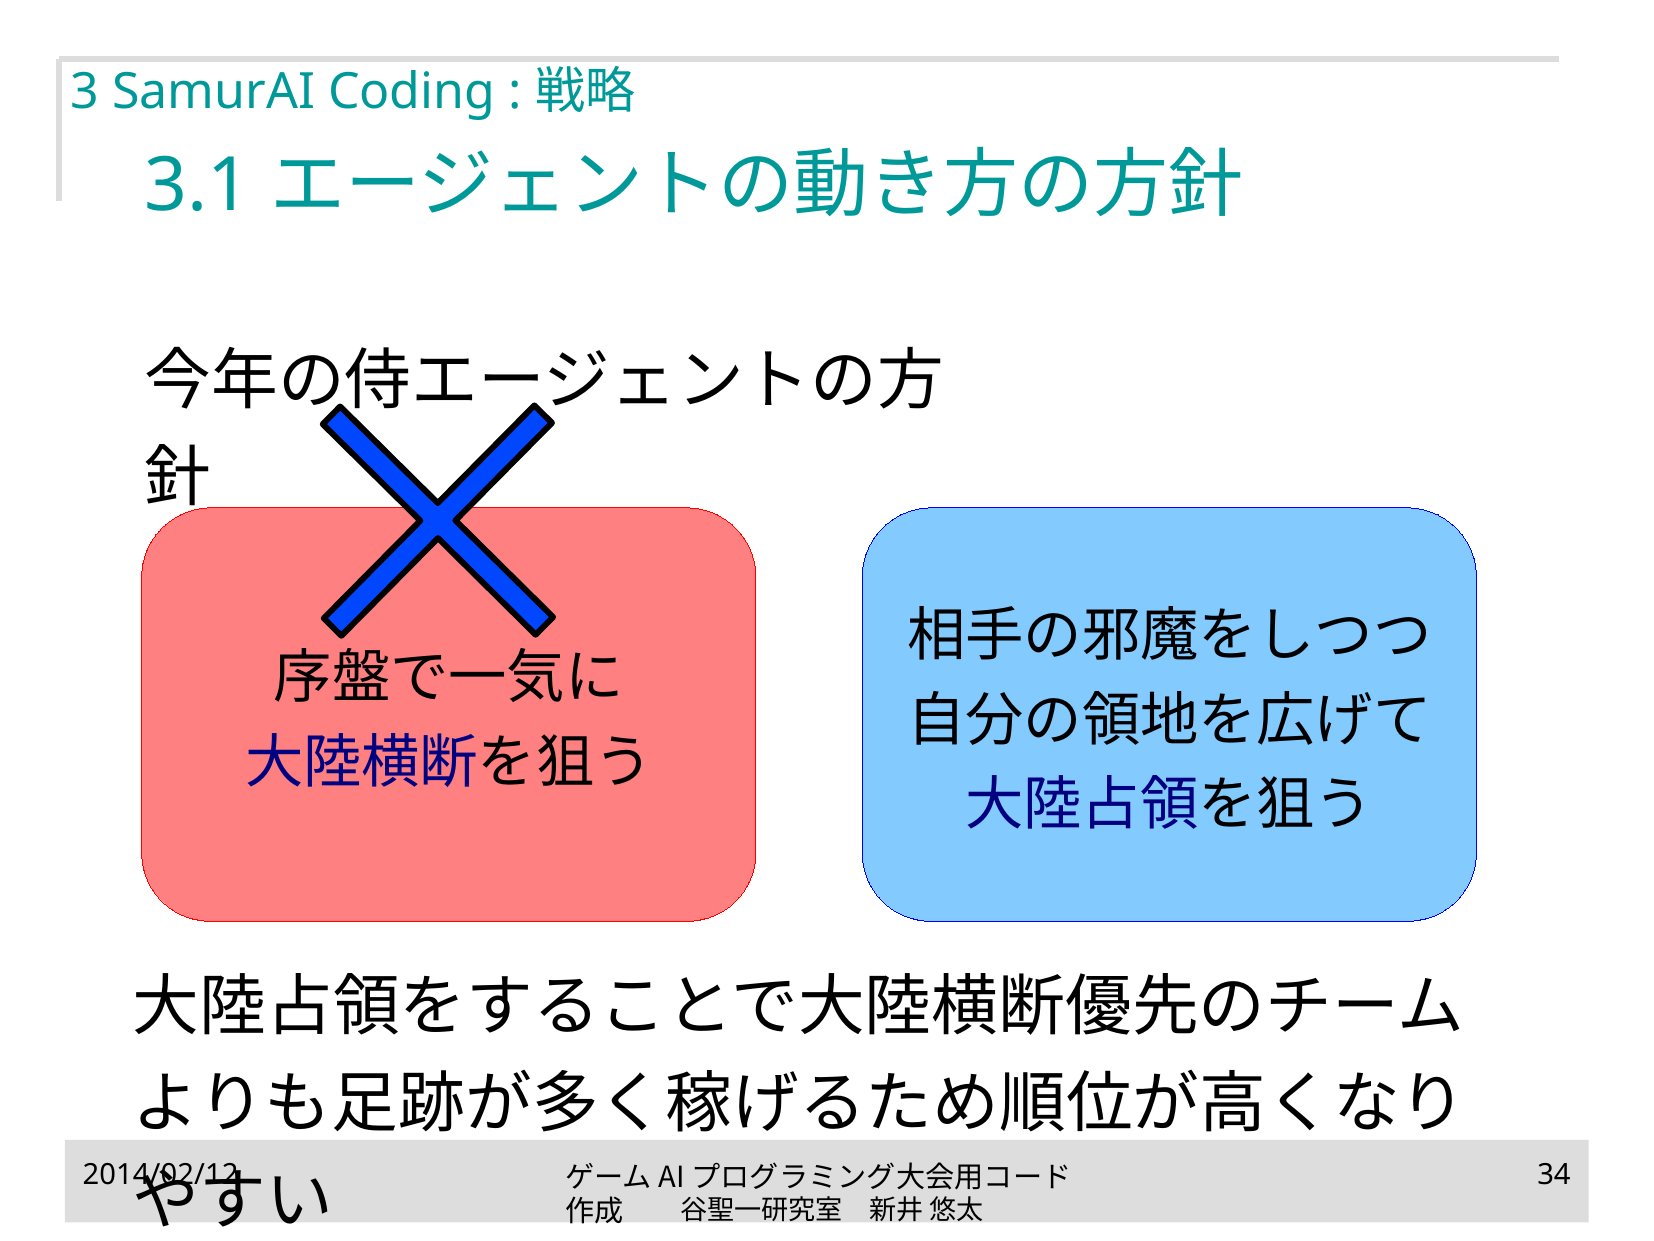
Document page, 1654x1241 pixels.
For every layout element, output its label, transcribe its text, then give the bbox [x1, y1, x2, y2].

text_box 今年の侍エージェントの方針 [129, 318, 993, 401]
title 3 SamurAI Coding : 戦略 3.1 エージェントの動き方の方針 [70, 79, 1560, 205]
text_box 大陸占領をすることで大陸横断優先のチームよりも足跡が多く稼げるため順位が高くなりやすい [118, 944, 1536, 1094]
text_box 相手の邪魔をしつつ 自分の領地を広げて 大陸占領を狙う [862, 507, 1477, 922]
text_box [322, 405, 554, 636]
text_box 序盤で一気に 大陸横断を狙う [141, 507, 756, 922]
